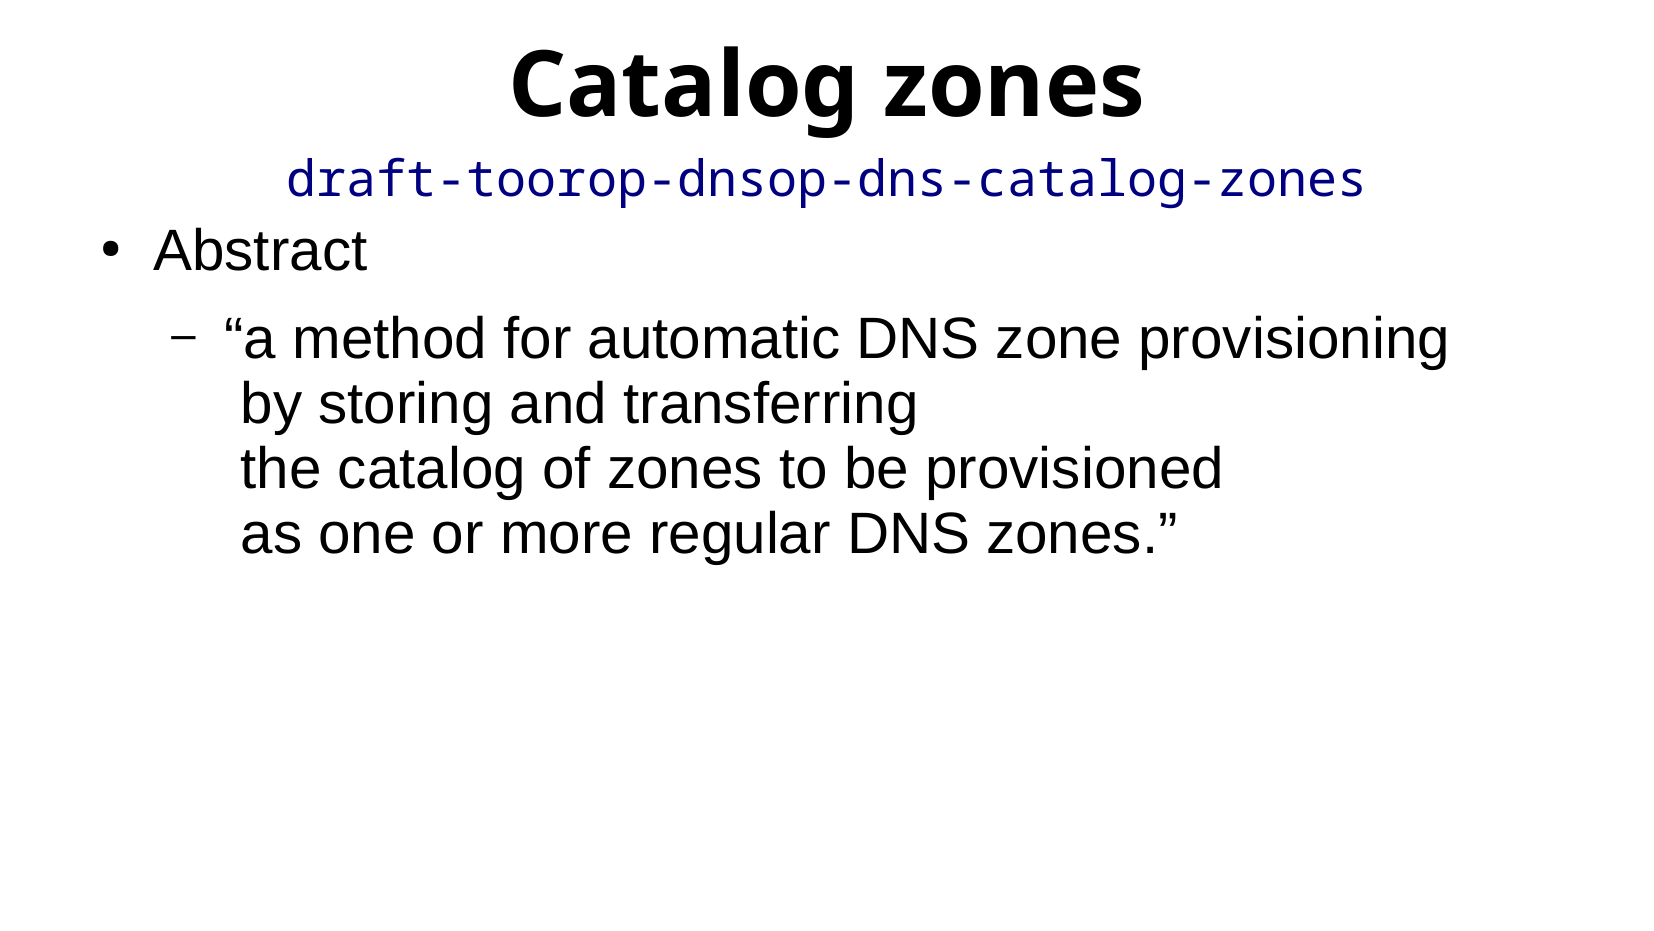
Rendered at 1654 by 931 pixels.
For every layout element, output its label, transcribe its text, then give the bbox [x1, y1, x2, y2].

title Catalog zones draft-toorop-dnsop-dns-catalog-zones [82, 36, 1571, 193]
list Abstract “a method for automatic DNS zone provisioning by storing and transferring the catalog of zones to be provisioned as one or more regular DNS zones.” [82, 217, 1642, 931]
